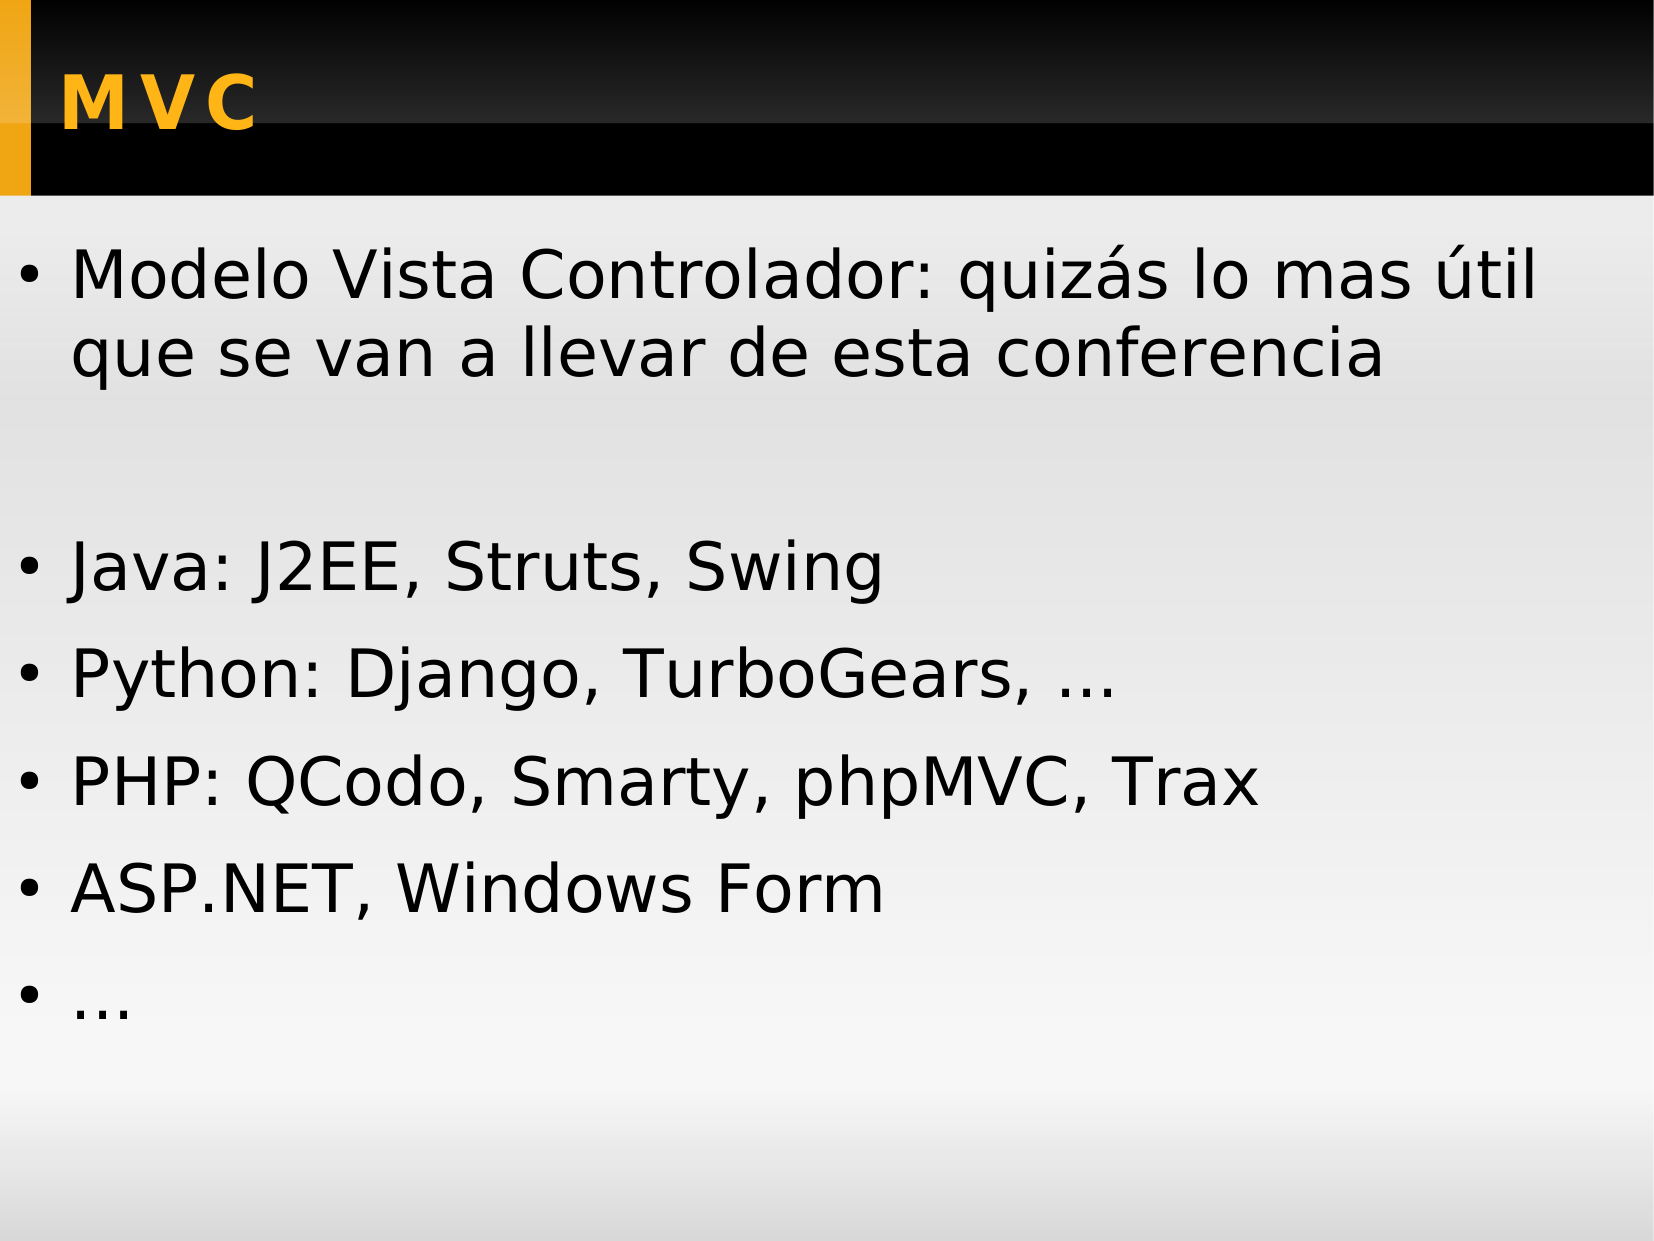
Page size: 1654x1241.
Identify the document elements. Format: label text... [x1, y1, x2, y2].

list Modelo Vista Controlador: quizás lo mas útil que se van a llevar de esta conferencia Java: J2EE, Struts, Swing Python: Django, TurboGears, ... PHP: QCodo, Smarty, phpMVC, Trax ASP.NET, Windows Form ... [0, 236, 1654, 1241]
title MVC [58, 29, 1654, 178]
picture [0, 0, 1654, 236]
